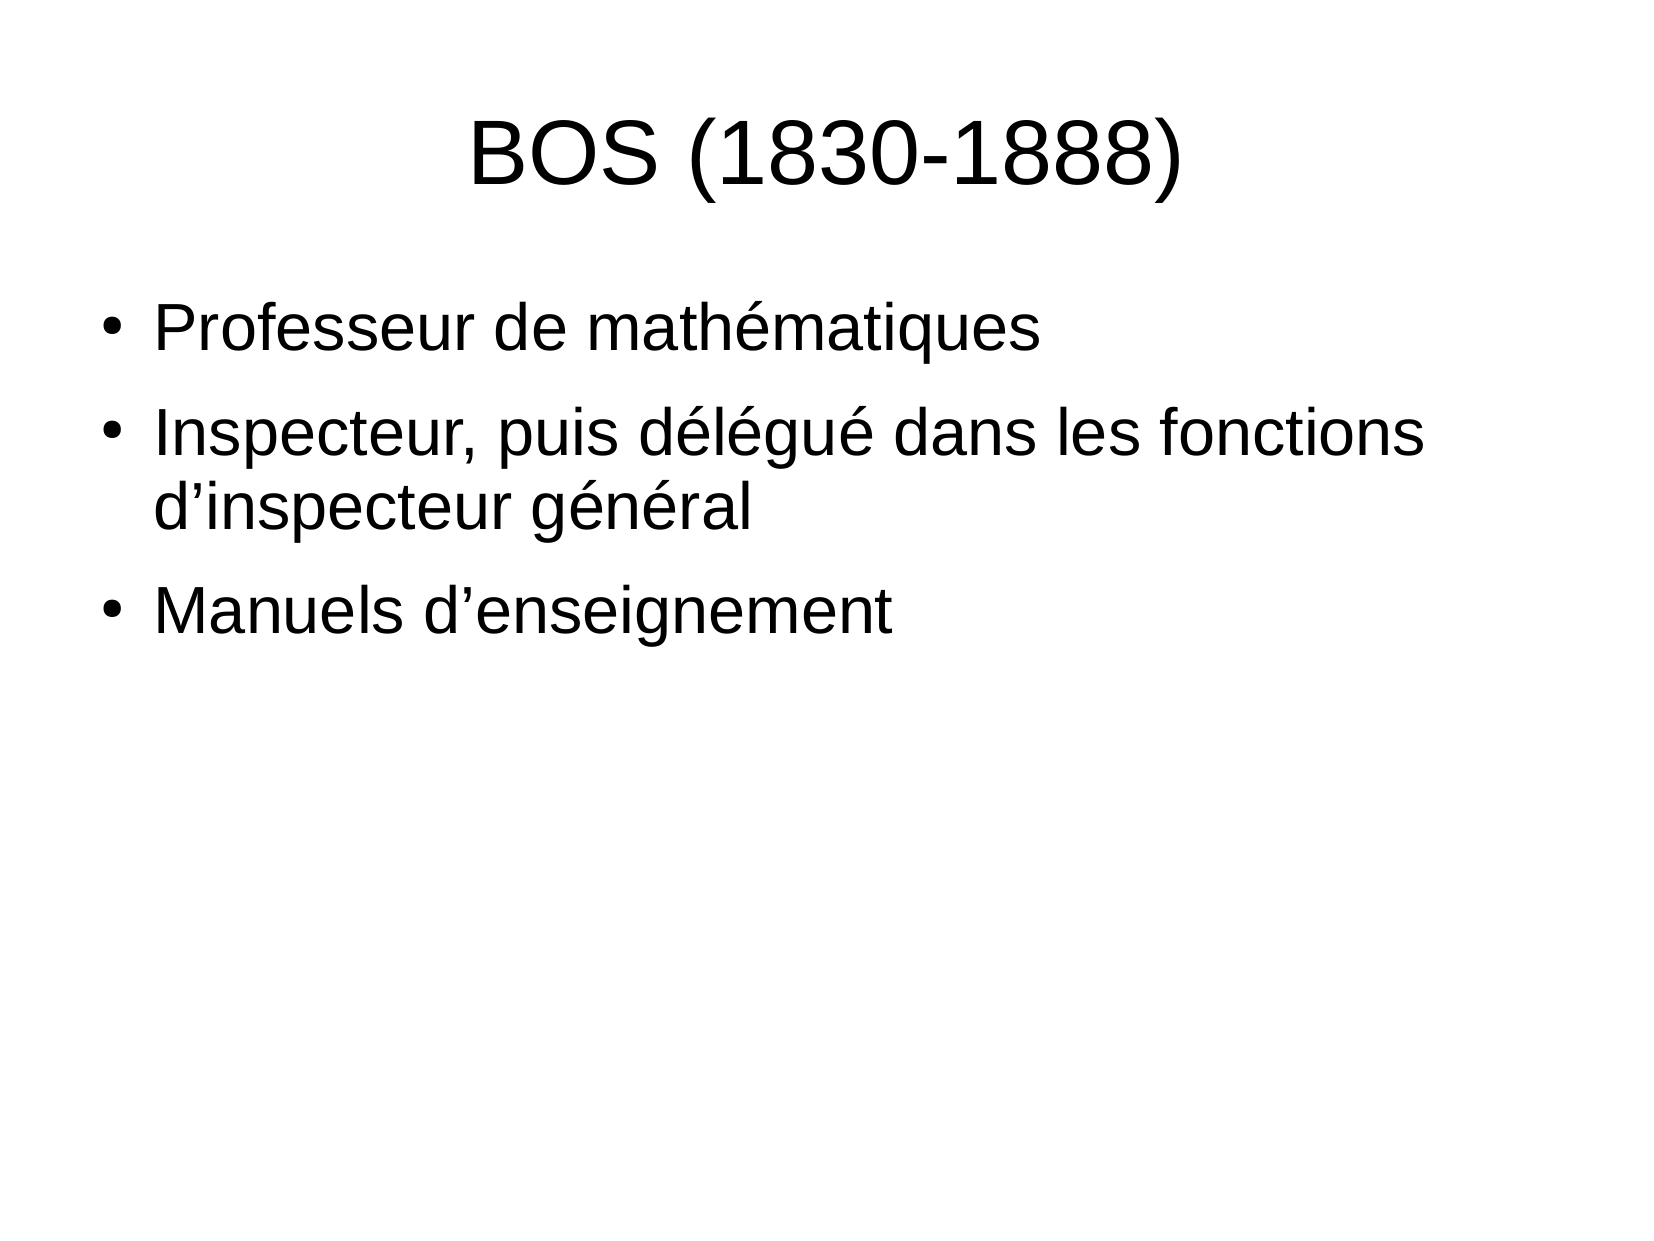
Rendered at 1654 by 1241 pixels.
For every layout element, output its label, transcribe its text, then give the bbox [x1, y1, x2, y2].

list Professeur de mathématiques Inspecteur, puis délégué dans les fonctions d’inspecteur général Manuels d’enseignement [82, 290, 1571, 1010]
title BOS (1830-1888) [82, 49, 1571, 257]
